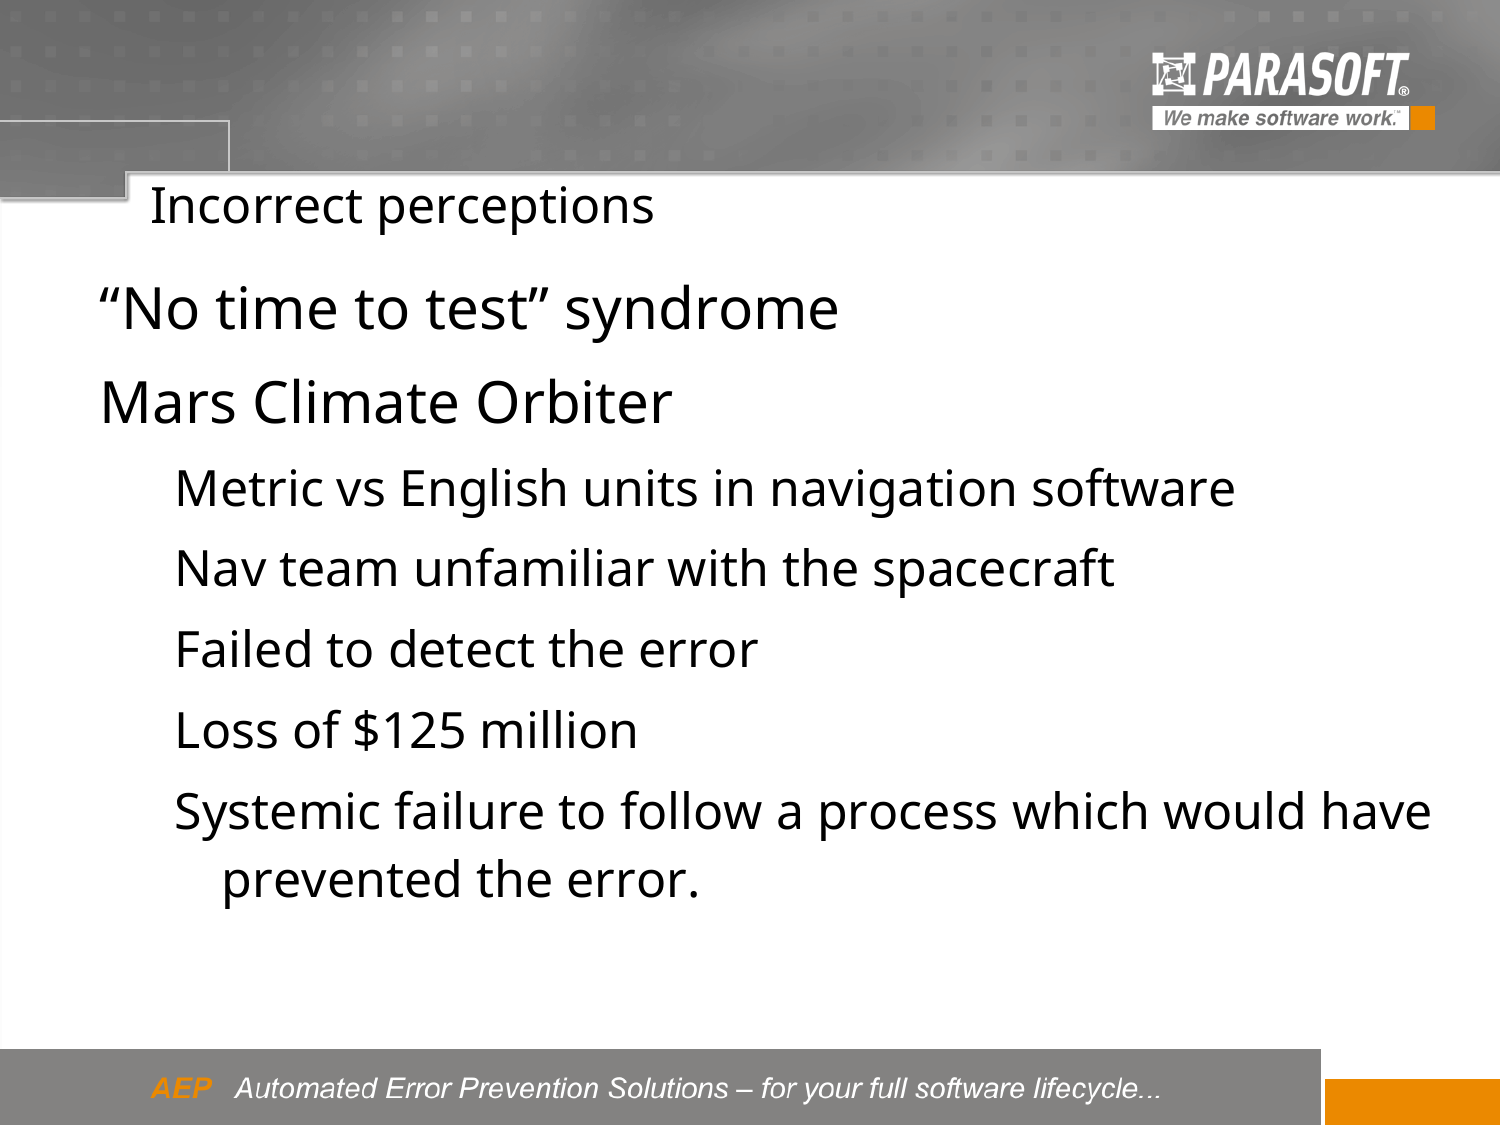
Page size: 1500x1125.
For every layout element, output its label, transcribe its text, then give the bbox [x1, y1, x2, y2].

title Incorrect perceptions [150, 173, 1426, 235]
list “No time to test” syndrome Mars Climate Orbiter Metric vs English units in navigation software Nav team unfamiliar with the spacecraft Failed to detect the error Loss of $125 million Systemic failure to follow a process which would have prevented the error. [99, 267, 1450, 995]
picture [0, 0, 1500, 1125]
